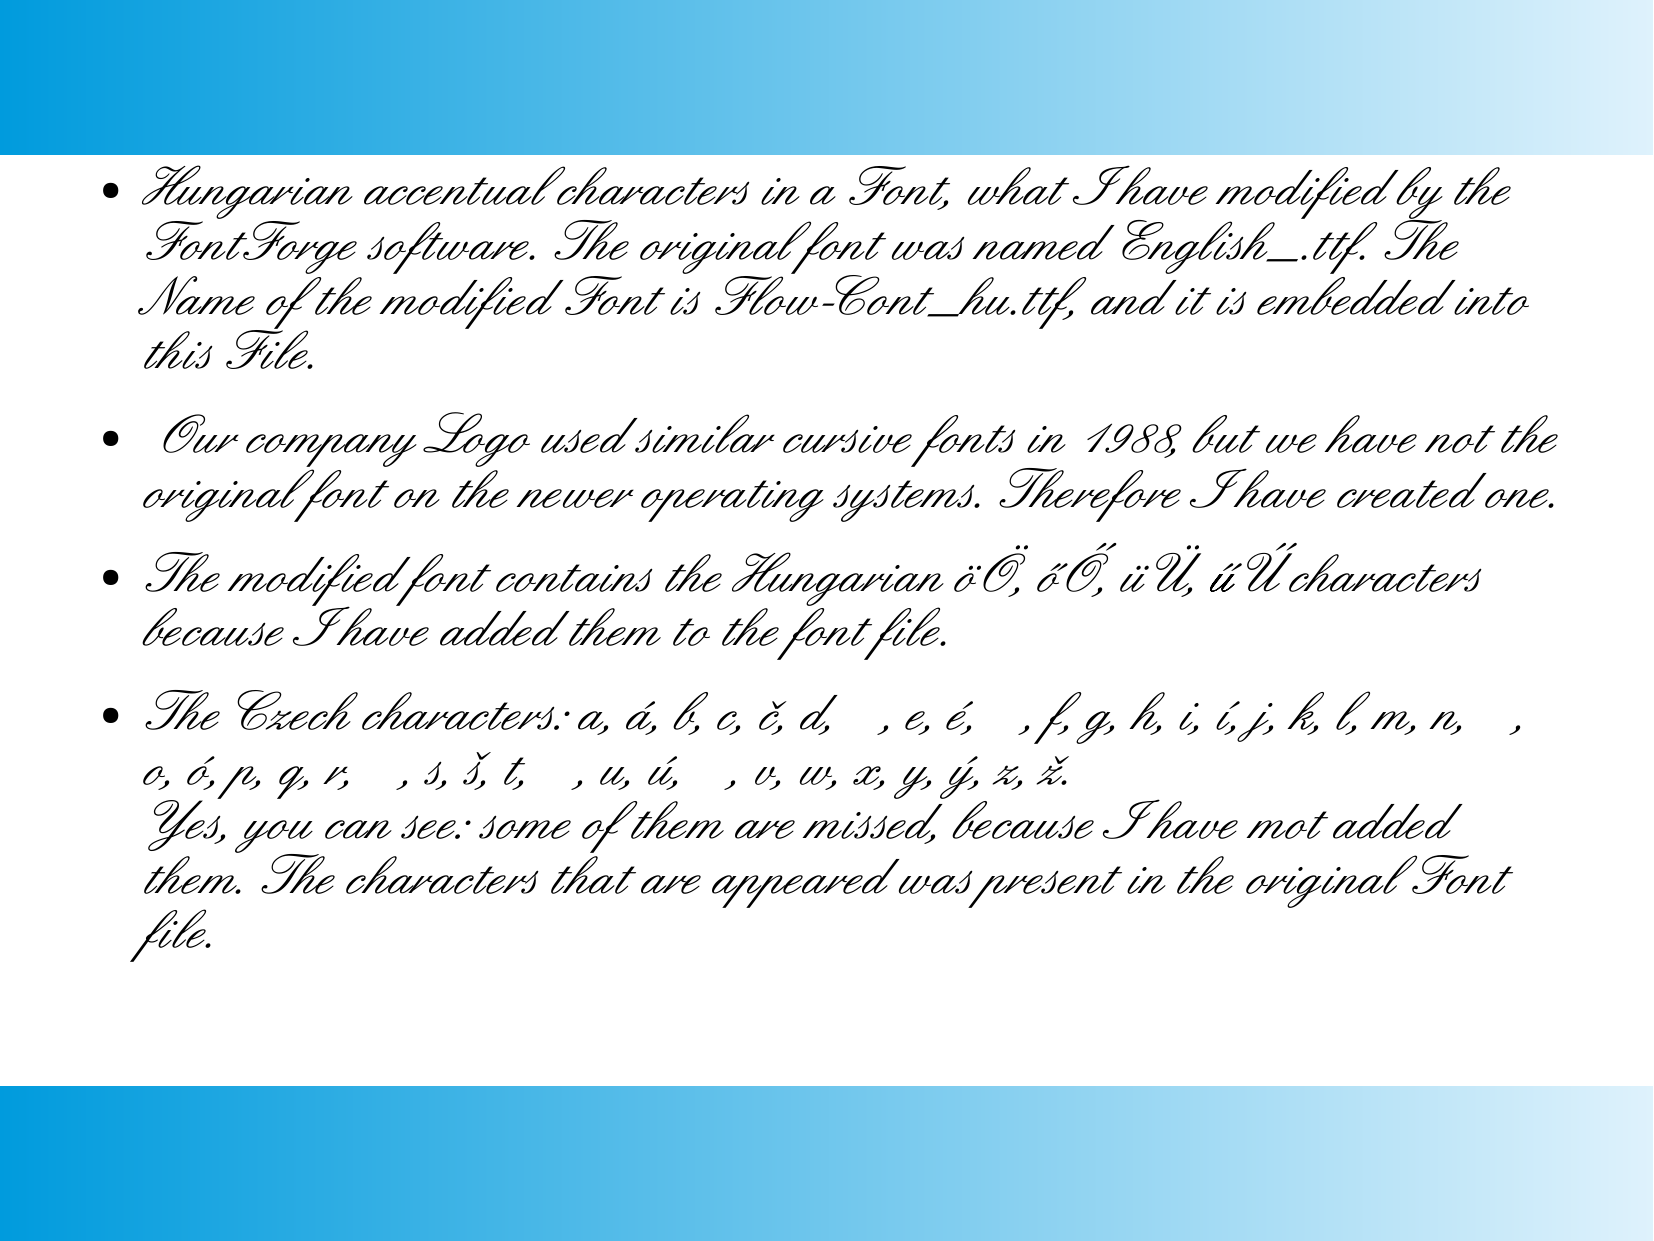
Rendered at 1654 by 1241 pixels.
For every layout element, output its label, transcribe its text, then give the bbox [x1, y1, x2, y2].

list Hungarian accentual characters in a Font, what I have modified by the FontForge software. The original font was named English_.ttf. The Name of the modified Font is Flow-Cont_hu.ttf, and it is embedded into this File. Our company Logo used similar cursive fonts in 1988, but we have not the original font on the newer operating systems. Therefore I have created one. The modified font contains the Hungarian öÖ, őŐ, üÜ, űŰ characters because I have added them to the font file. The Czech characters: a, á, b, c, č, d, ď, e, é, ě, f, g, h, i, í, j, k, l, m, n, ň, o, ó, p, q, r, ř, s, š, t, ť, u, ú, ů, v, w, x, y, ý, z, ž. Yes, you can see: some of them are missed, because I have mot added them. The characters that are appeared was present in the original Font file. [82, 165, 1571, 1075]
